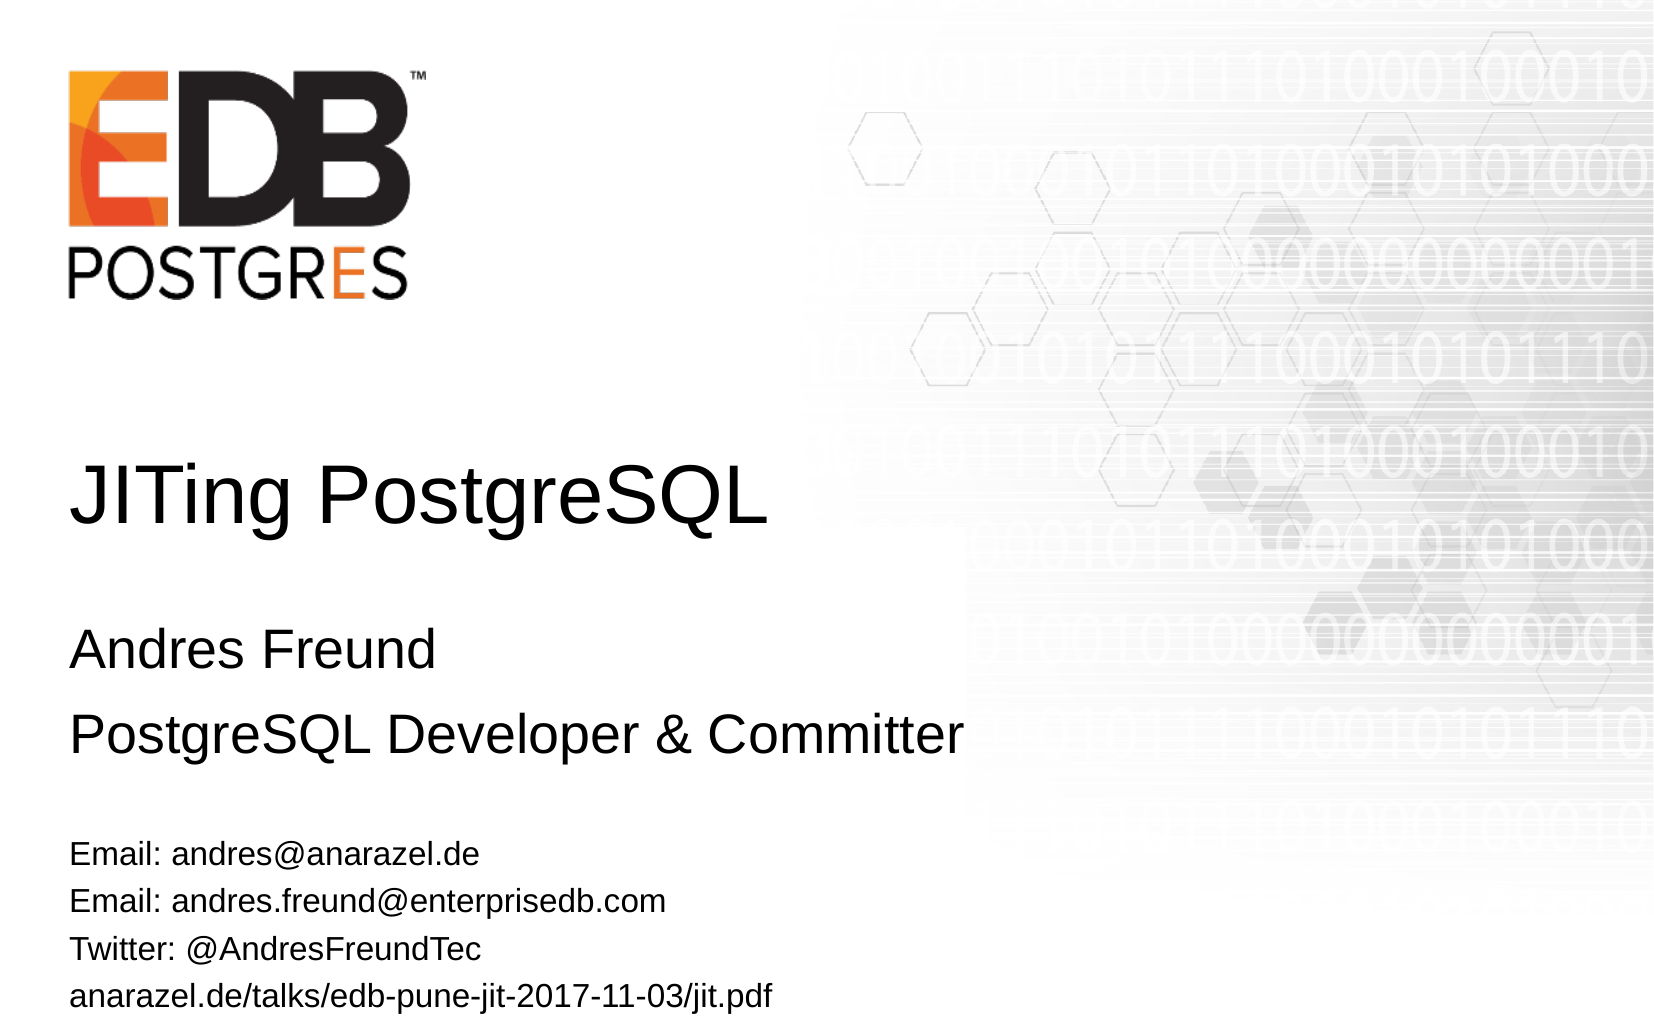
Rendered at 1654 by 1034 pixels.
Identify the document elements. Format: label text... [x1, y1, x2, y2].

title JITing PostgreSQL [55, 444, 1276, 651]
list Andres Freund PostgreSQL Developer & Committer [54, 613, 1275, 752]
list Email: andres@anarazel.de Email: andres.freund@enterprisedb.com Twitter: @AndresFreundTec anarazel.de/talks/edb-pune-jit-2017-11-03/jit.pdf [54, 825, 1275, 973]
picture [14, 15, 426, 300]
